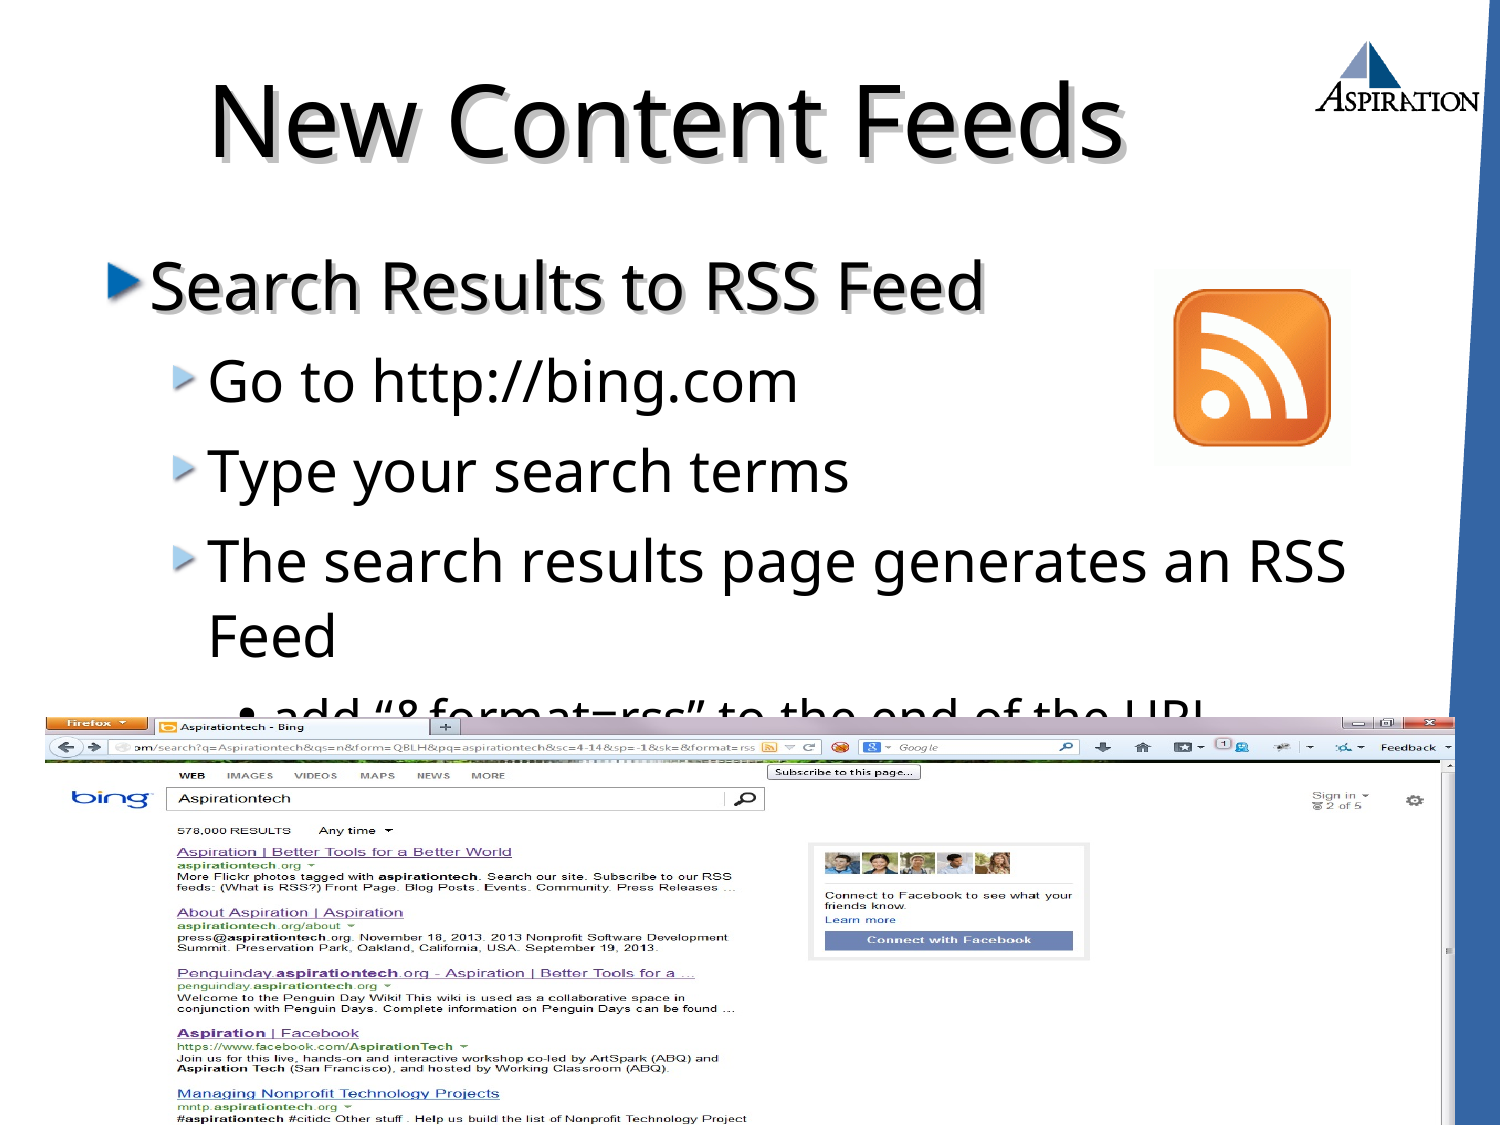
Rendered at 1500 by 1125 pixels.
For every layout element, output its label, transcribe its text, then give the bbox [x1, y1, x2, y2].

picture [1154, 269, 1351, 466]
list Search Results to RSS Feed Go to http://bing.com Type your search terms The search results page generates an RSS Feed add “&format=rss” to the end of the URL [49, 238, 1447, 717]
picture [1315, 41, 1480, 120]
picture [45, 717, 1455, 1125]
title New Content Feeds [49, 19, 1284, 206]
